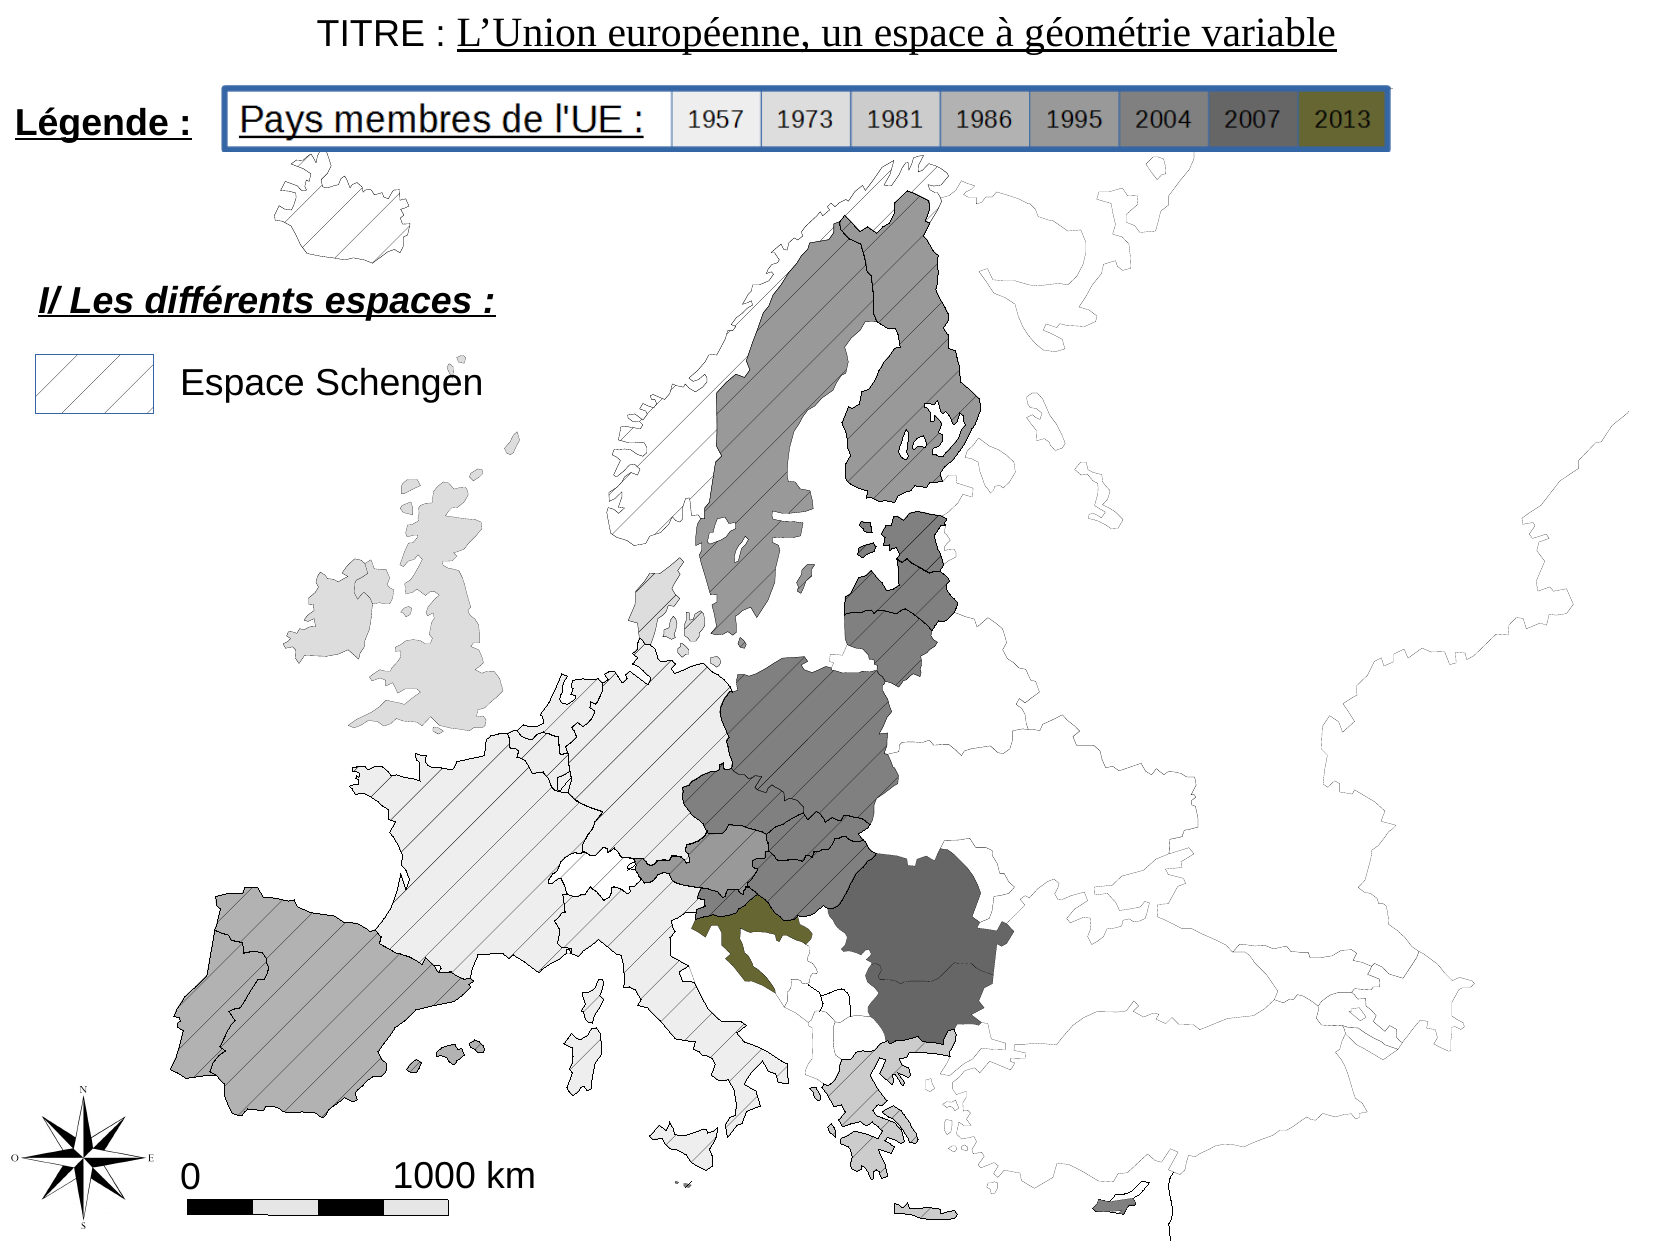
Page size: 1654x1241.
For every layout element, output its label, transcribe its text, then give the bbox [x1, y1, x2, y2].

text_box TITRE : L’Union européenne, un espace à géométrie variable [88, 2, 1565, 65]
text_box [581, 979, 604, 1024]
text_box [859, 521, 873, 533]
text_box [925, 1078, 935, 1092]
text_box 1000 km [377, 1147, 556, 1205]
text_box [504, 431, 520, 455]
text_box [187, 1199, 449, 1216]
text_box [432, 727, 444, 735]
text_box [1092, 1198, 1136, 1215]
text_box [468, 1039, 485, 1053]
text_box [401, 479, 421, 494]
text_box [894, 1202, 958, 1220]
text_box [737, 637, 747, 649]
text_box 0 [165, 1147, 213, 1205]
text_box [948, 1145, 957, 1152]
text_box [662, 616, 678, 640]
text_box [684, 610, 705, 642]
text_box [986, 1181, 998, 1194]
text_box [677, 643, 689, 658]
text_box [827, 1123, 836, 1138]
text_box I/ Les différents espaces : [23, 271, 526, 329]
text_box [400, 606, 412, 617]
text_box [436, 1044, 465, 1065]
text_box [1145, 156, 1166, 180]
text_box [274, 152, 411, 264]
picture [221, 85, 1391, 152]
text_box [710, 656, 721, 668]
text_box [563, 1027, 602, 1096]
text_box Légende : [0, 94, 221, 152]
picture [11, 1086, 154, 1229]
text_box Espace Schengen [165, 354, 520, 412]
text_box [649, 1121, 718, 1171]
text_box [348, 481, 504, 731]
text_box [944, 1119, 953, 1135]
text_box [942, 1099, 959, 1111]
text_box [857, 542, 877, 558]
text_box [35, 354, 154, 414]
text_box [796, 564, 815, 594]
text_box [469, 468, 484, 481]
text_box [683, 1183, 692, 1188]
text_box [961, 1144, 968, 1151]
text_box [400, 501, 413, 515]
text_box [170, 70, 1643, 1189]
text_box [406, 1059, 422, 1073]
text_box [809, 1087, 821, 1101]
text_box [283, 558, 394, 664]
